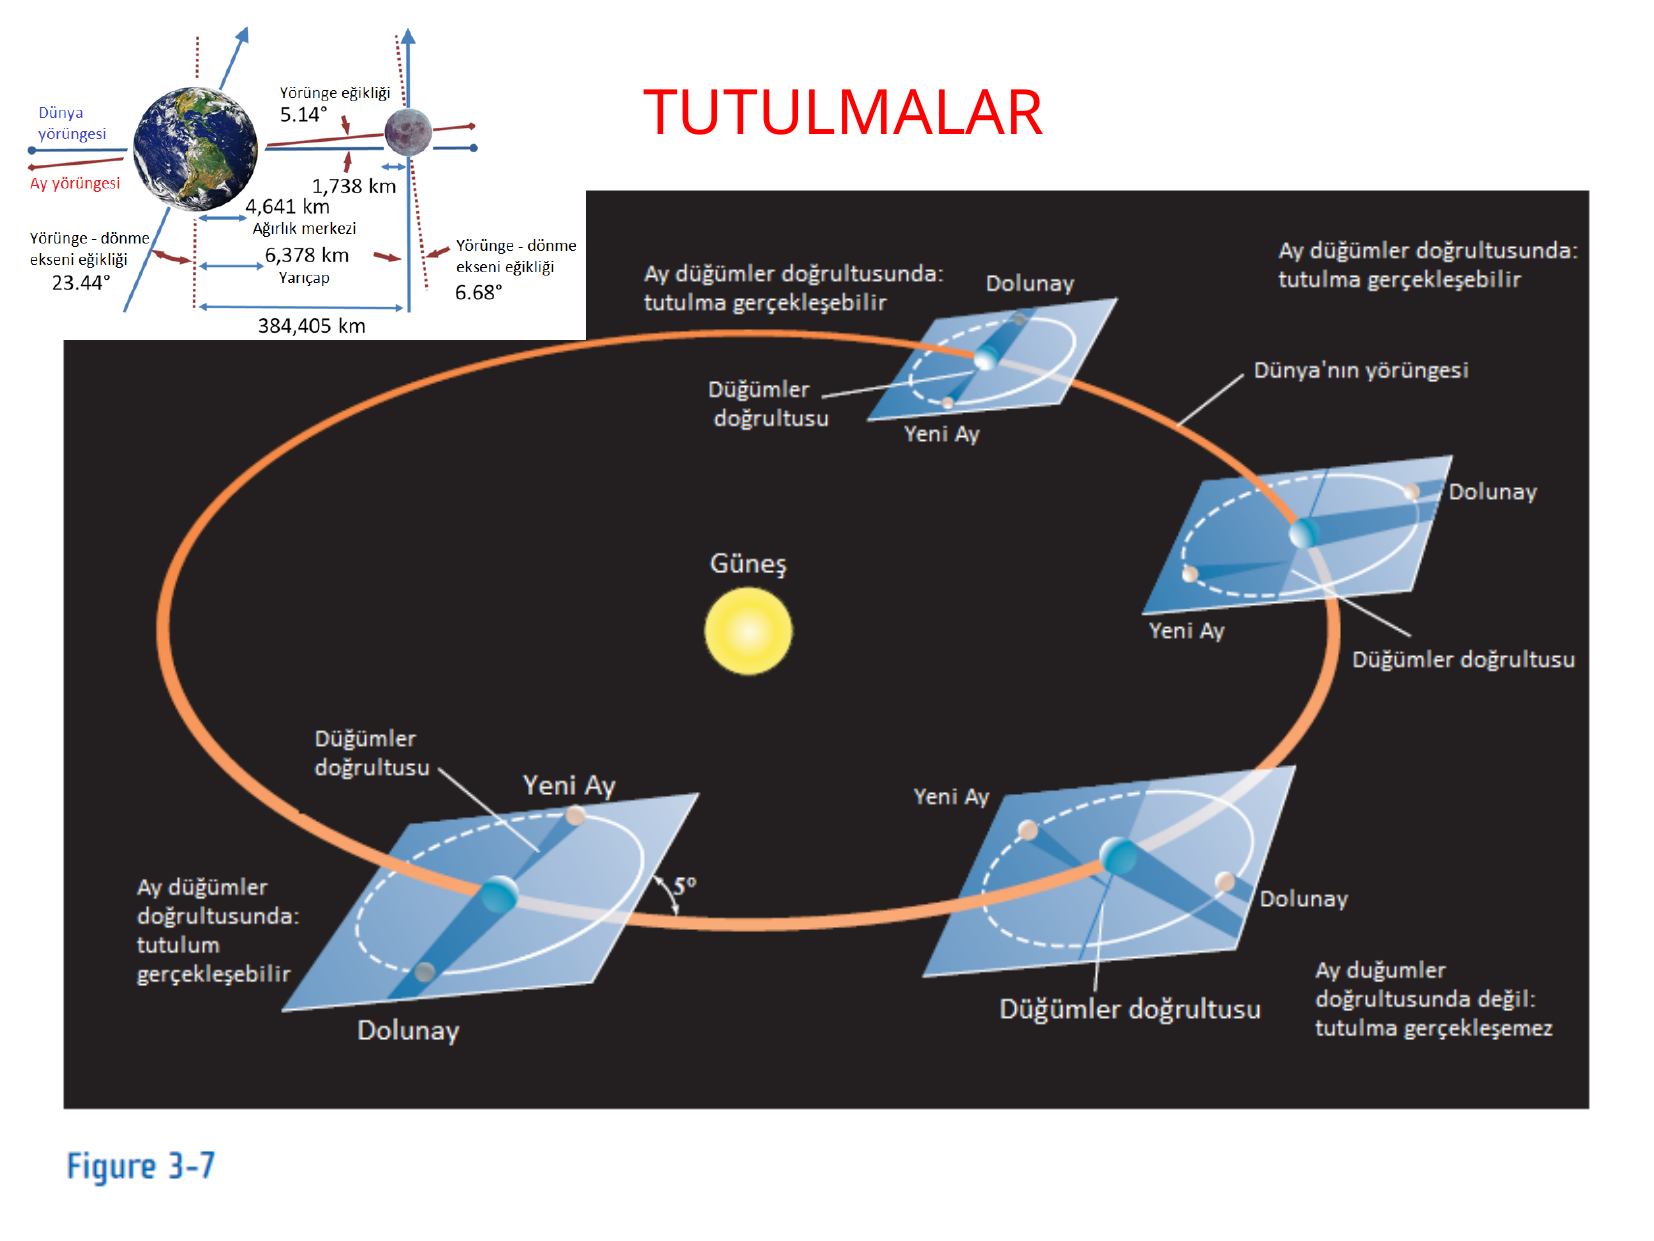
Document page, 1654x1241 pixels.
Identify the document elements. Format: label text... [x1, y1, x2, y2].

picture [18, 9, 1636, 1204]
title TUTULMALAR [586, 43, 1571, 164]
